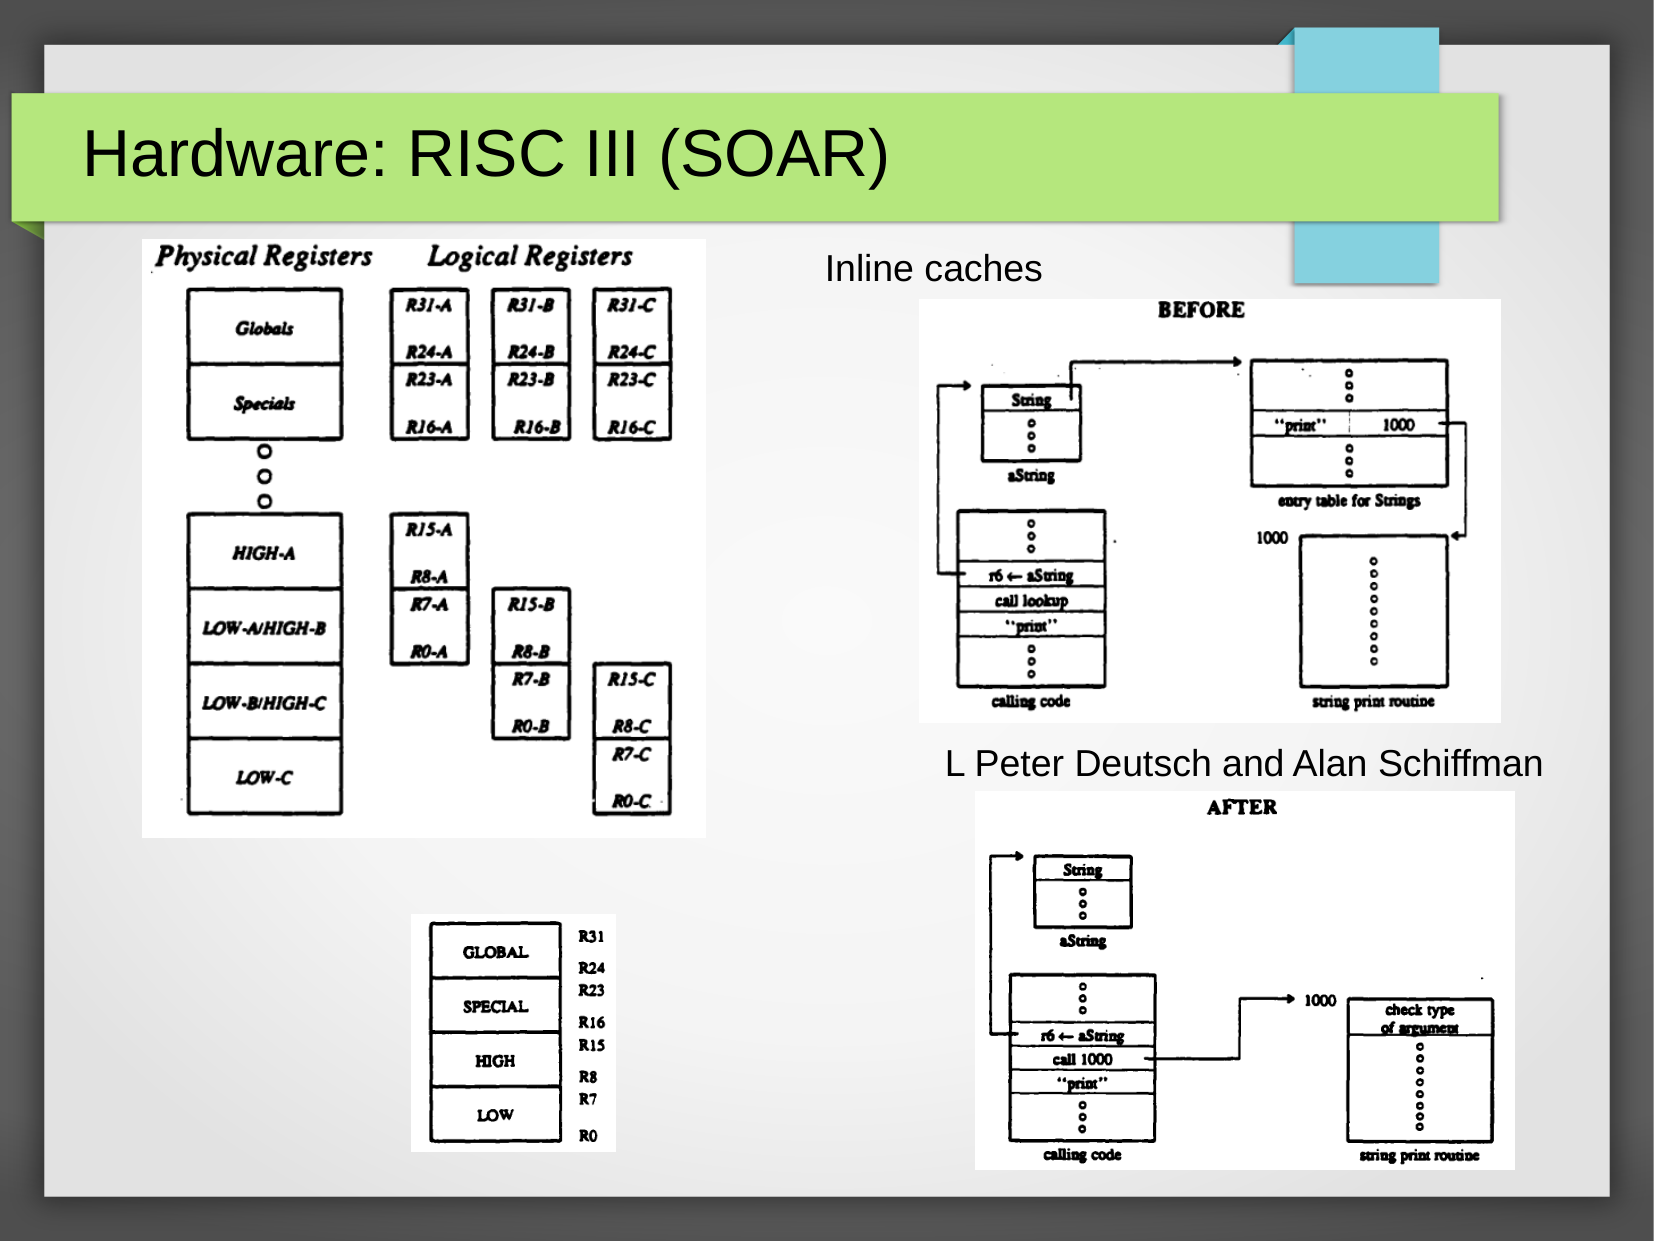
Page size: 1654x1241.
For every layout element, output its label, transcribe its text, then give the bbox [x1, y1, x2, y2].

picture [0, 0, 1654, 1241]
text_box Inline caches [810, 240, 1276, 297]
text_box L Peter Deutsch and Alan Schiffman [930, 735, 1591, 792]
title Hardware: RISC III (SOAR) [82, 94, 1264, 213]
